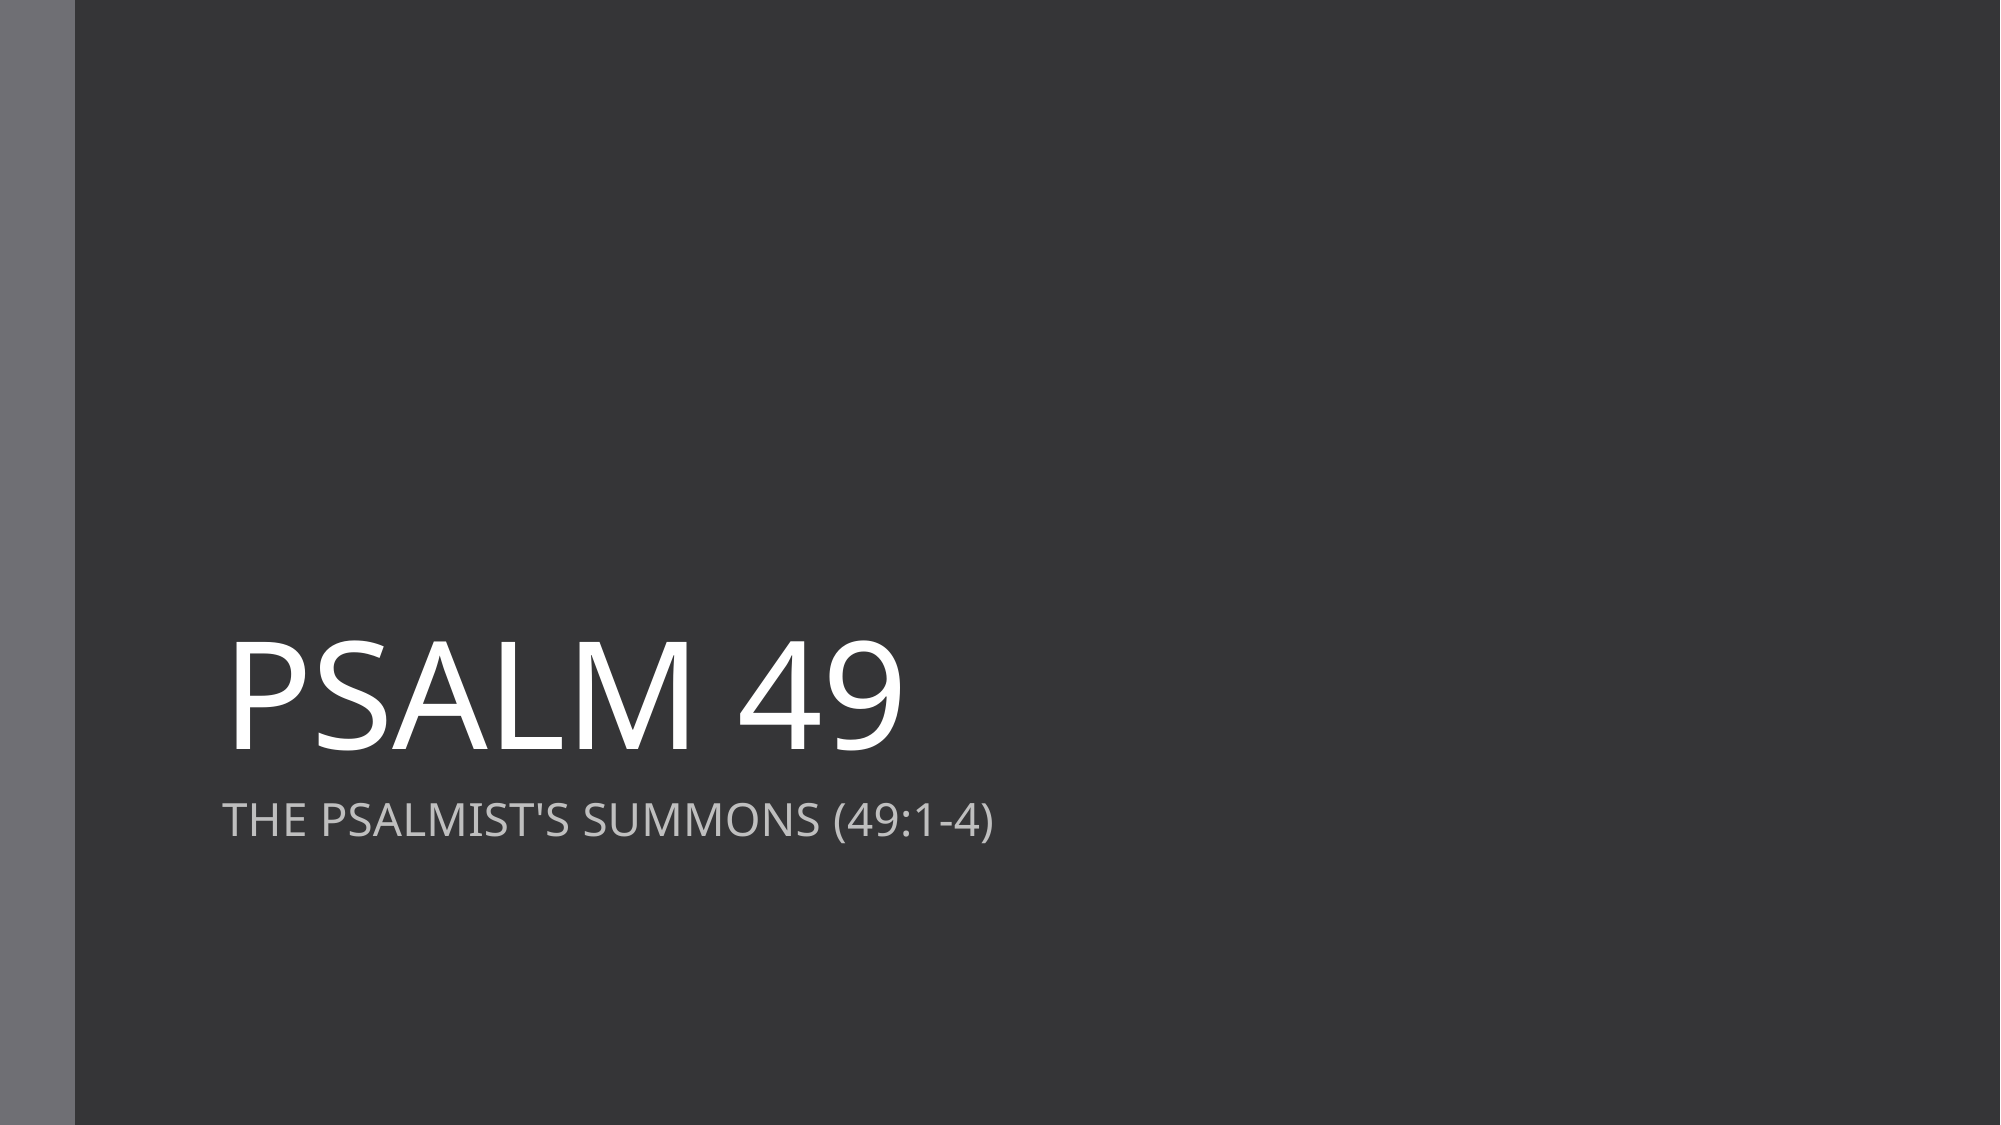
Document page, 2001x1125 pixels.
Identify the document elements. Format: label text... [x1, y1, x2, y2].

subtitle THE PSALMIST'S SUMMONS (49:1-4) [206, 787, 1752, 1066]
title PSALM 49 [206, 124, 1752, 787]
